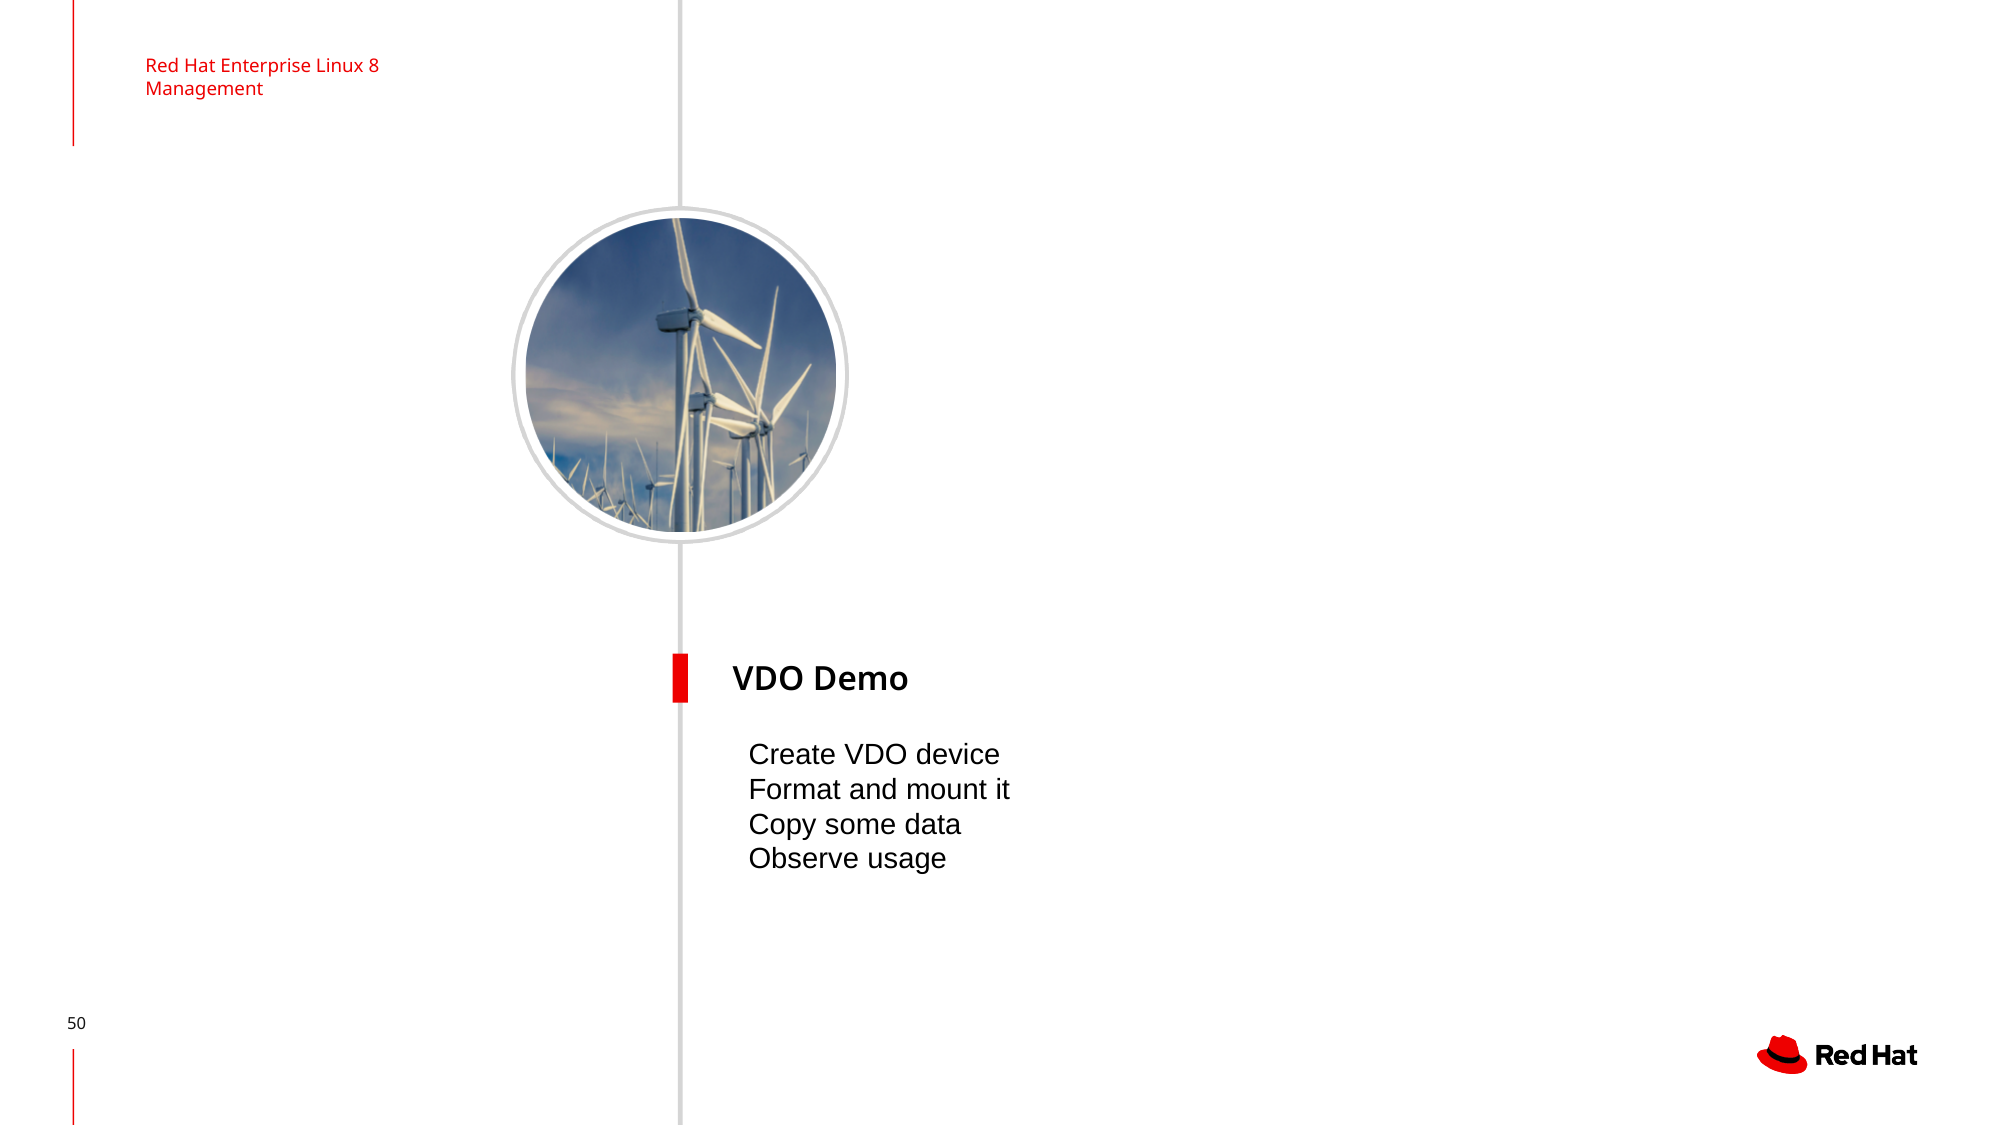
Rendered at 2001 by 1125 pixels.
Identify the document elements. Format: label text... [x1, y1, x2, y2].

picture [511, 206, 849, 545]
text_box Red Hat Enterprise Linux 8 Management [73, 9, 919, 144]
text_box Create VDO device Format and mount it Copy some data Observe usage [733, 727, 1620, 883]
title VDO Demo [732, 604, 1478, 697]
text_box [672, 653, 688, 703]
picture [1757, 1035, 1918, 1074]
